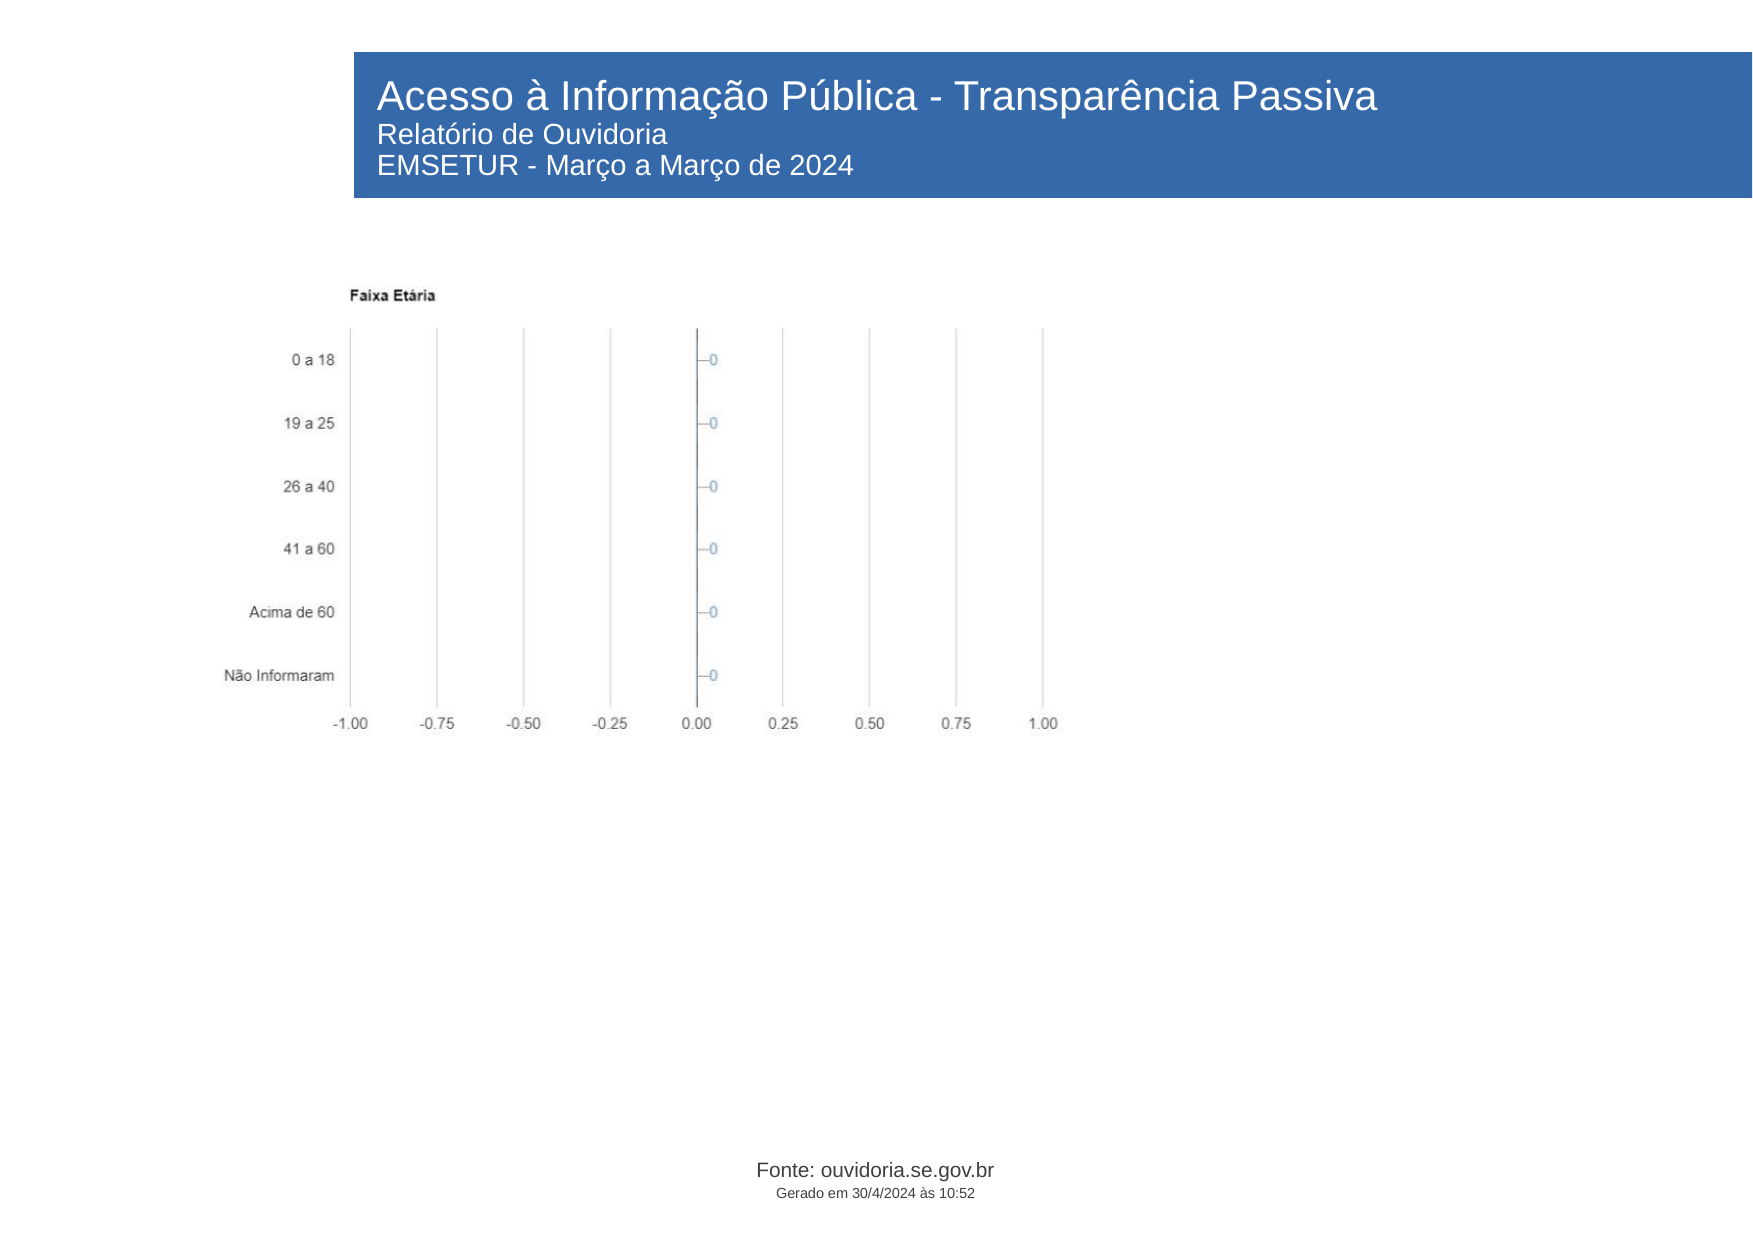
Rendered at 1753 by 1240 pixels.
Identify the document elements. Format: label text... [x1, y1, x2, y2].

text_box Fonte: ouvidoria.se.gov.br Gerado em 30/4/2024 às 10:52 [756, 1158, 1023, 1208]
text_box Acesso à Informação Pública - Transparência Passiva Relatório de Ouvidoria EMSETUR - Março a Março de 2024 [376, 72, 1403, 186]
text_box [155, 211, 1599, 1028]
text_box [354, 52, 1752, 198]
